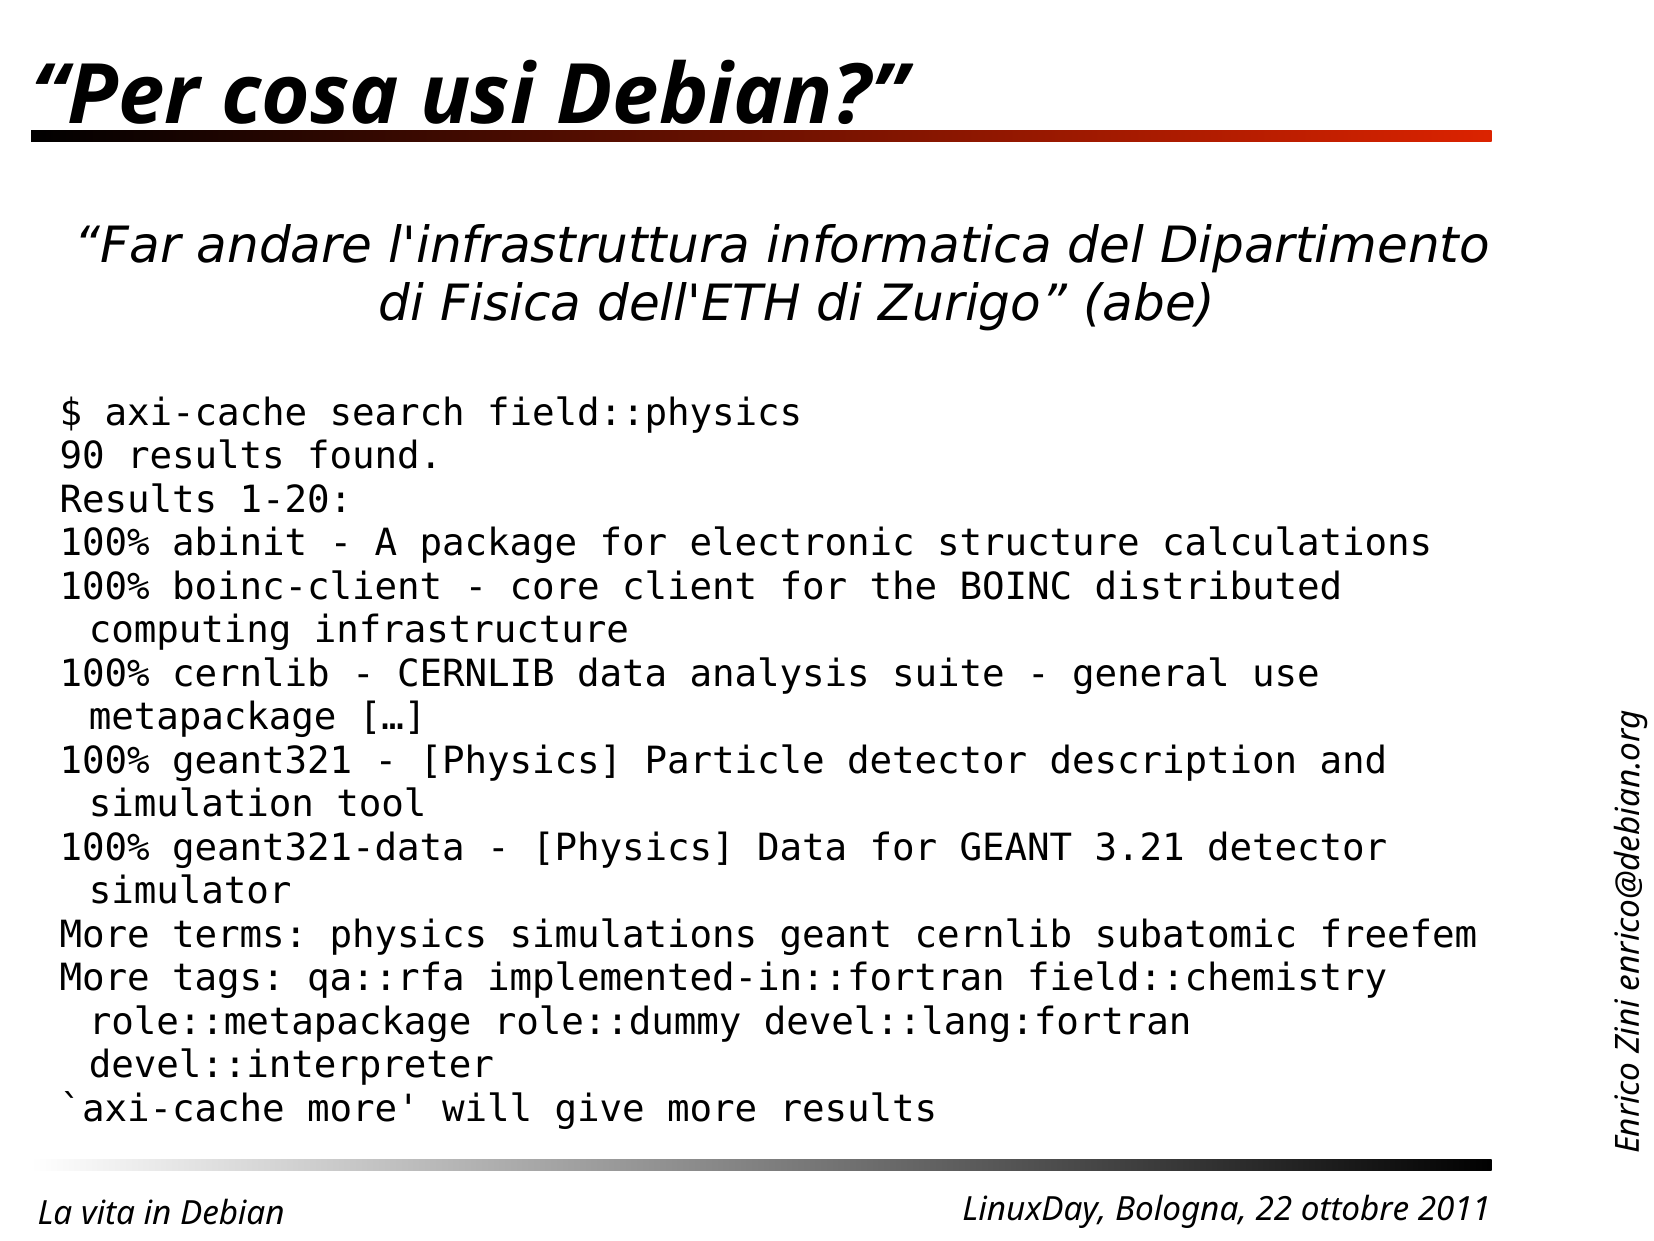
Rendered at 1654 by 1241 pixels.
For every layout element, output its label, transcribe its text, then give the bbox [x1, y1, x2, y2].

text_box “Far andare l'infrastruttura informatica del Dipartimento di Fisica dell'ETH di Zurigo” (abe) $ axi-cache search field::physics 90 results found. Results 1-20: 100% abinit - A package for electronic structure calculations 100% boinc-client - core client for the BOINC distributed computing infrastructure 100% cernlib - CERNLIB data analysis suite - general use metapackage […] 100% geant321 - [Physics] Particle detector description and simulation tool 100% geant321-data - [Physics] Data for GEANT 3.21 detector simulator More terms: physics simulations geant cernlib subatomic freefem More tags: qa::rfa implemented-in::fortran field::chemistry role::metapackage role::dummy devel::lang:fortran devel::interpreter `axi-cache more' will give more results [30, 215, 1507, 1241]
text_box “Per cosa usi Debian?” [31, 34, 1438, 168]
